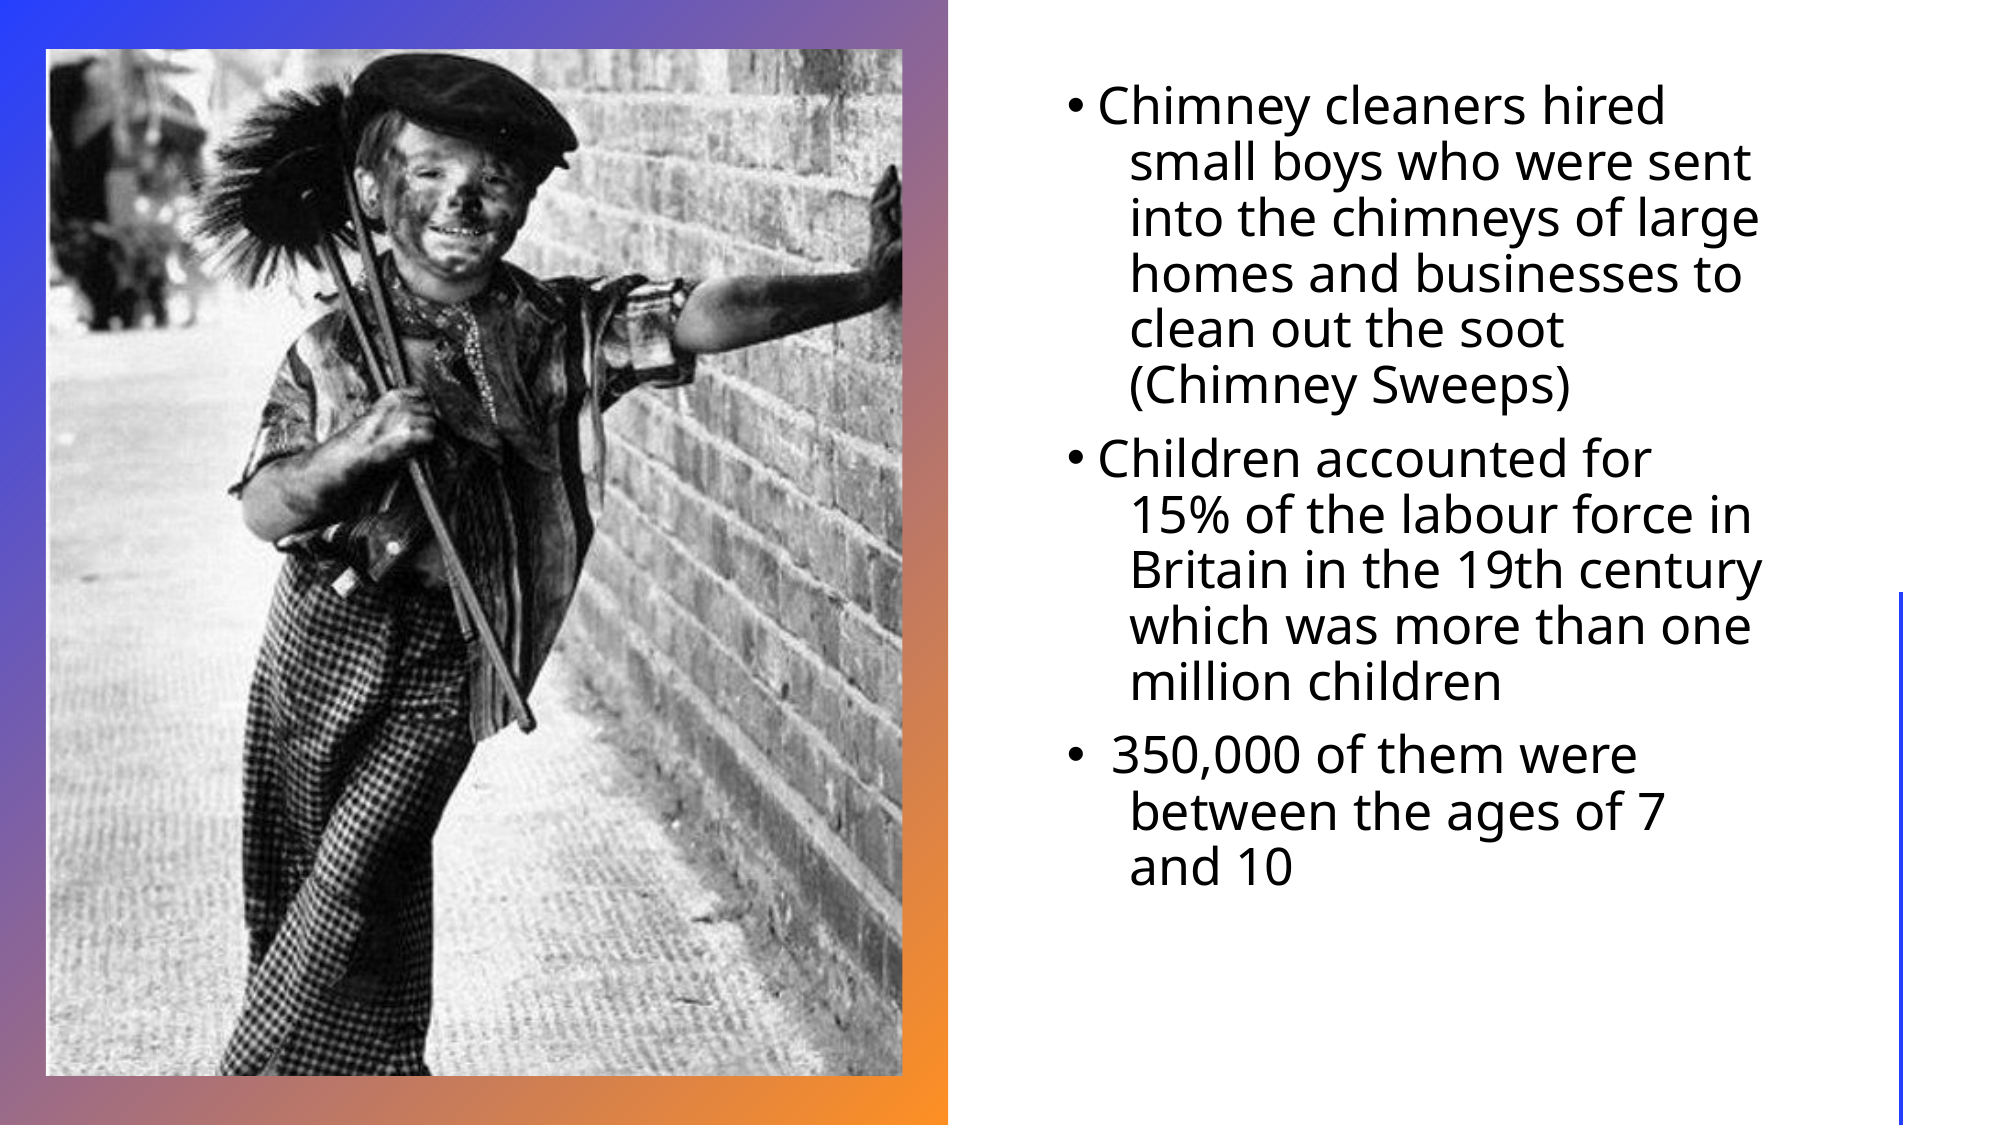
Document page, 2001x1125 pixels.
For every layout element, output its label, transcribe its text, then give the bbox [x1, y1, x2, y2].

list Chimney cleaners hired small boys who were sent into the chimneys of large homes and businesses to clean out the soot (Chimney Sweeps) Children accounted for 15% of the labour force in Britain in the 19th century which was more than one million children 350,000 of them were between the ages of 7 and 10 [1051, 72, 1780, 951]
text_box [0, 0, 2000, 1125]
picture [45, 49, 903, 1076]
